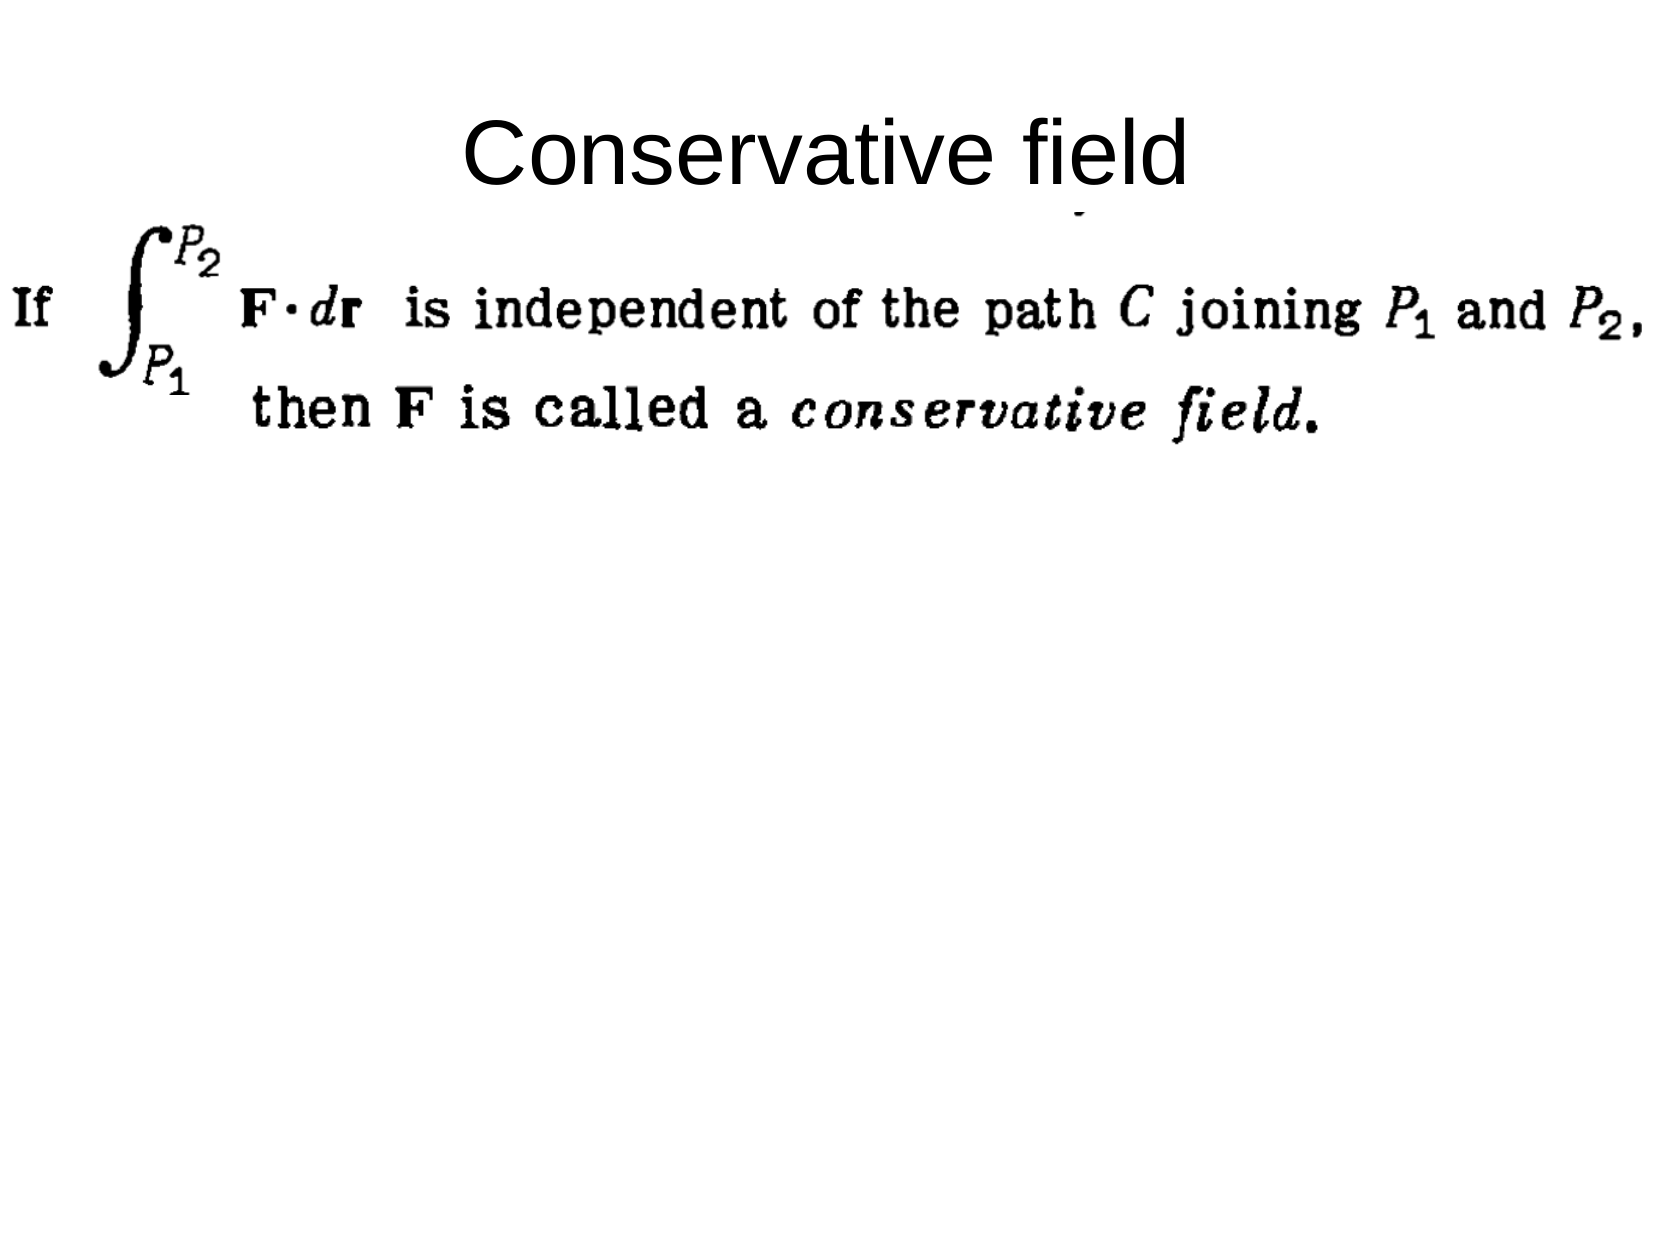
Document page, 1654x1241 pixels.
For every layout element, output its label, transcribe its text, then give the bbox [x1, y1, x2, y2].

title Conservative field [82, 49, 1571, 212]
picture [0, 212, 1654, 449]
